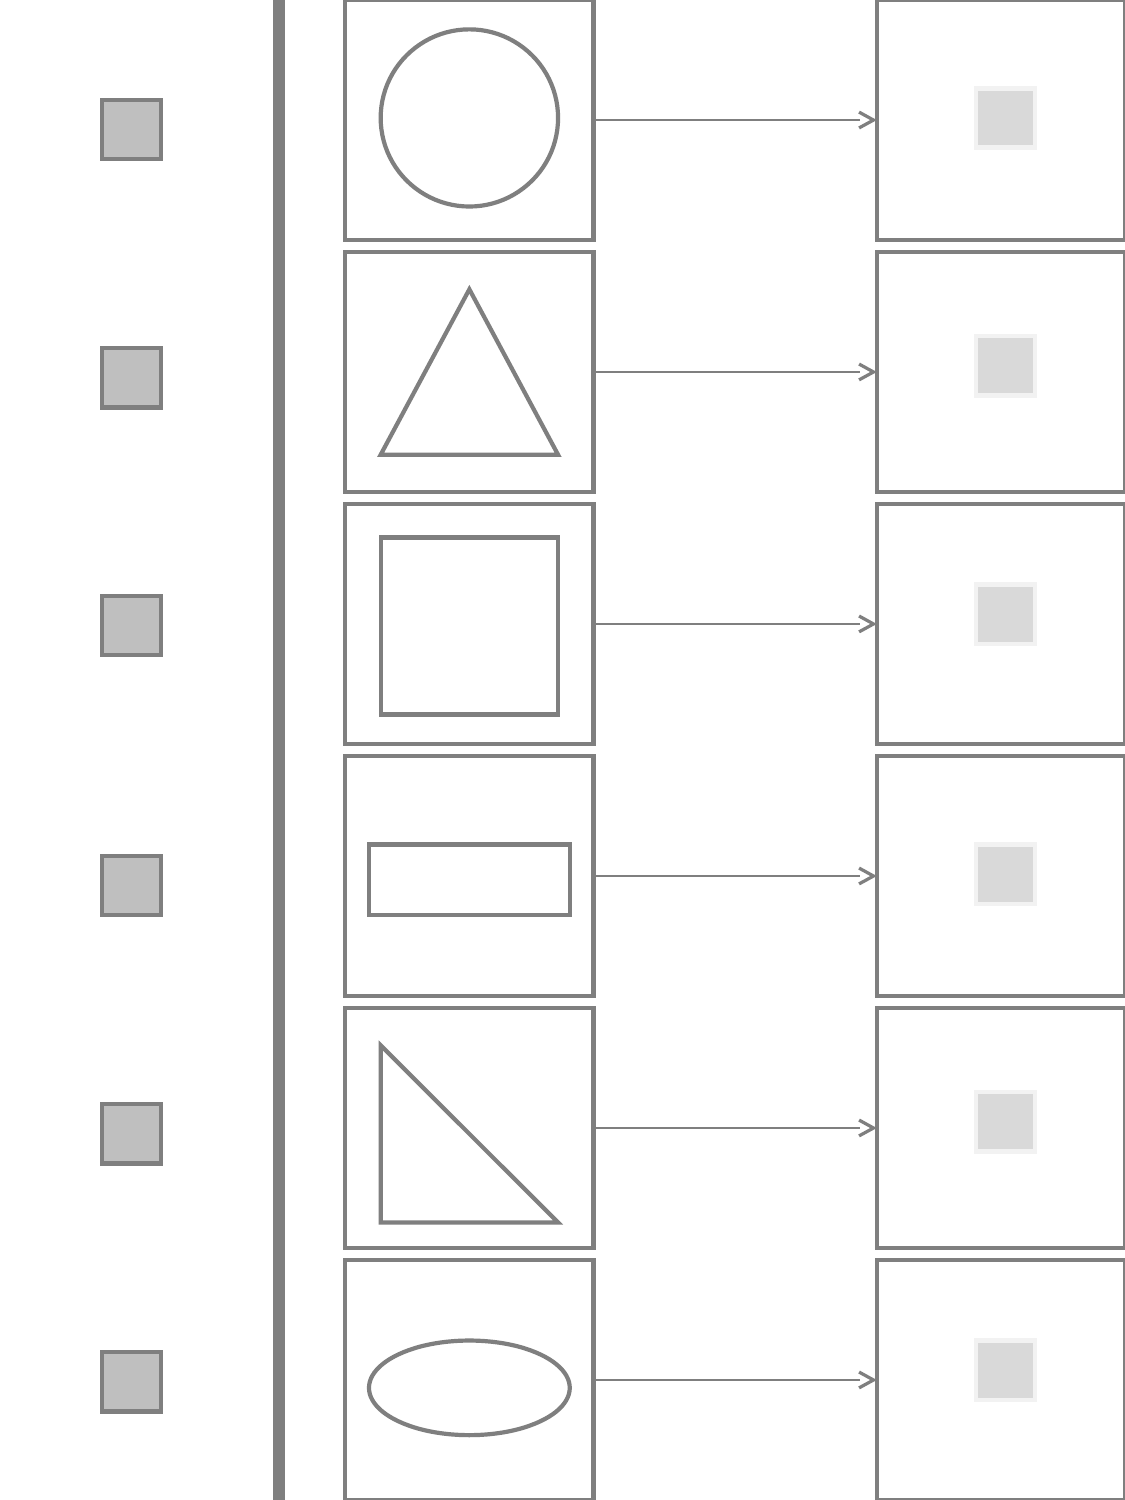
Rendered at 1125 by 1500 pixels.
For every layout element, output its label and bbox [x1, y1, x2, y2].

text_box [876, 503, 1125, 744]
text_box [345, 251, 594, 492]
text_box [101, 1104, 161, 1164]
text_box [101, 1352, 161, 1412]
text_box [101, 100, 161, 160]
text_box [345, 1259, 594, 1500]
text_box [345, 755, 594, 996]
text_box [101, 348, 161, 408]
text_box [876, 251, 1125, 492]
text_box [345, 503, 594, 744]
text_box [345, 1008, 594, 1248]
text_box [876, 0, 1125, 241]
text_box [101, 596, 161, 656]
text_box [101, 856, 161, 916]
text_box [876, 755, 1125, 996]
text_box [876, 1259, 1125, 1500]
text_box [345, 0, 594, 241]
text_box [876, 1008, 1125, 1248]
